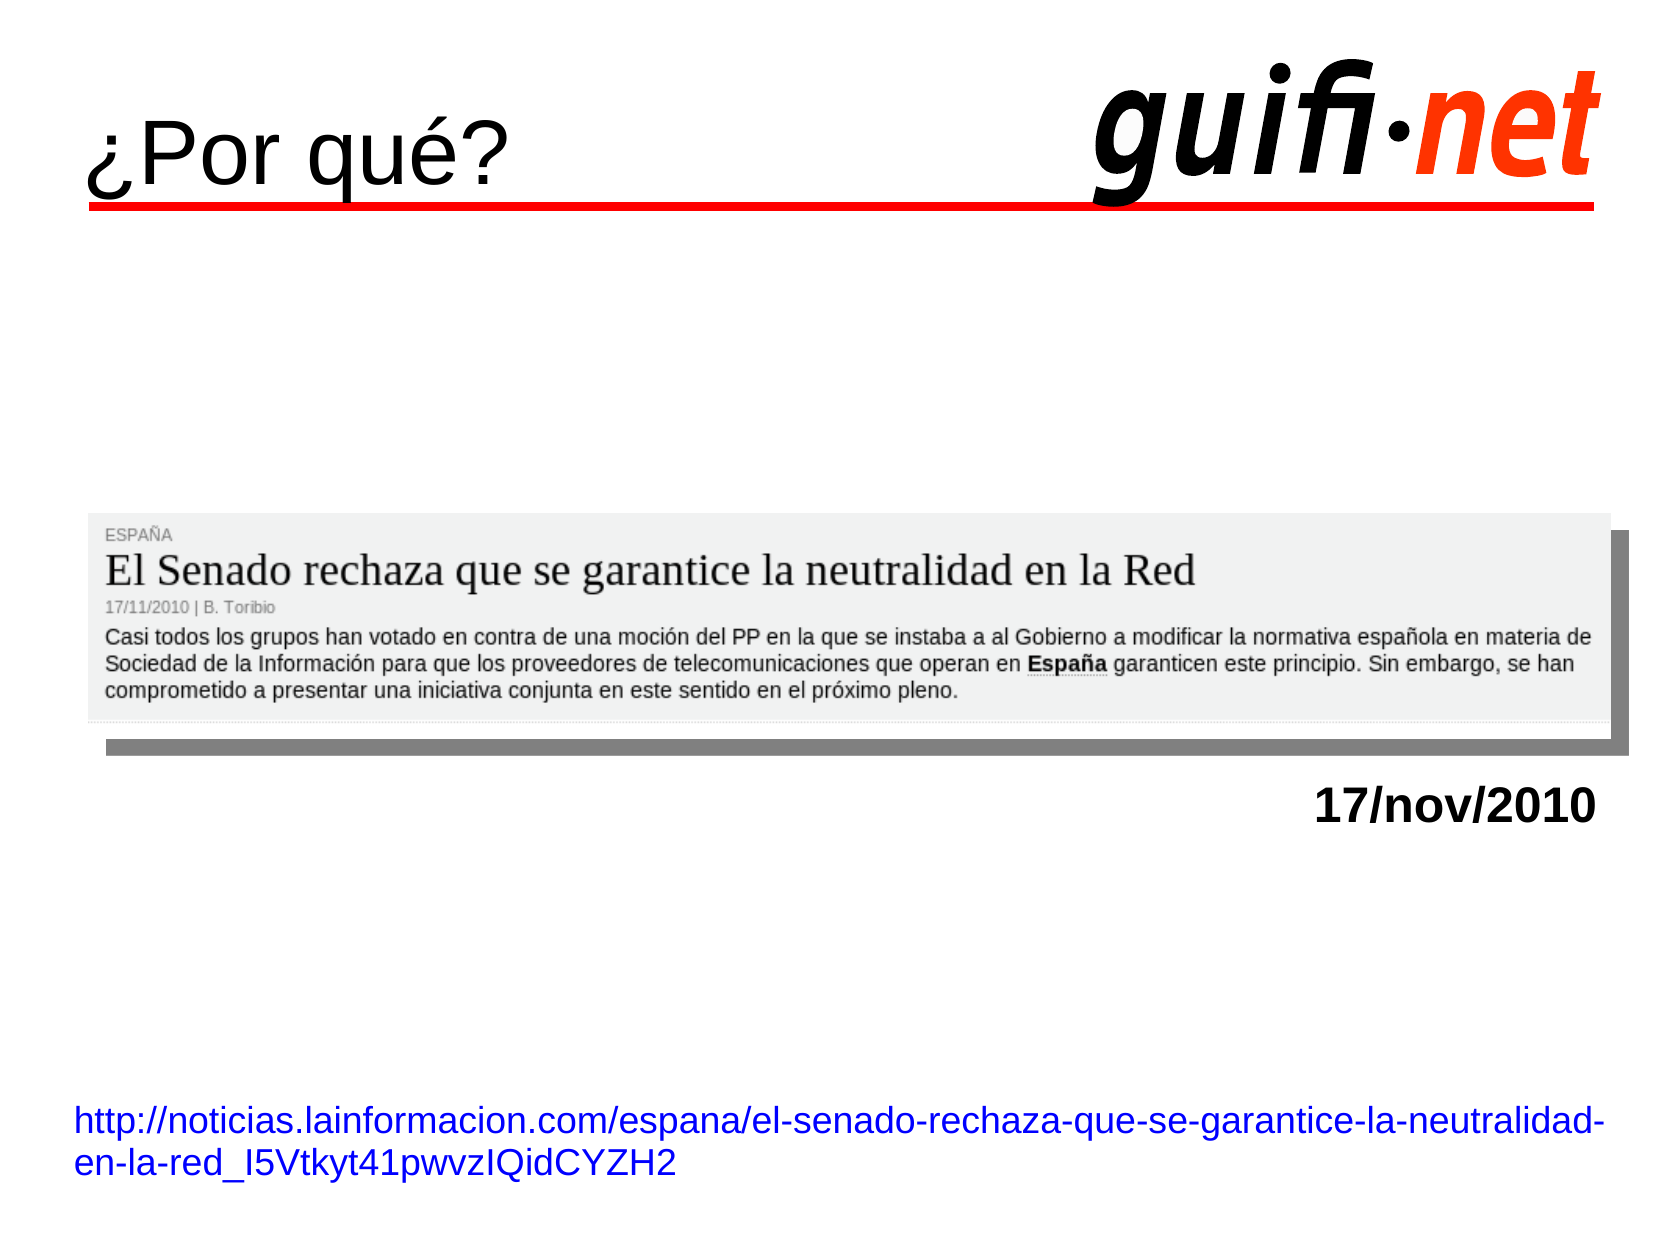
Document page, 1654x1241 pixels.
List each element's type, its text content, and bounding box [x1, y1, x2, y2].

text_box 17/nov/2010 [1299, 769, 1654, 841]
picture [88, 513, 1611, 739]
title ¿Por qué? [82, 49, 1571, 257]
text_box http://noticias.lainformacion.com/espana/el-senado-rechaza-que-se-garantice-la-neutralidad-en-la-red_I5Vtkyt41pwvzIQidCYZH2 [59, 1092, 1625, 1192]
